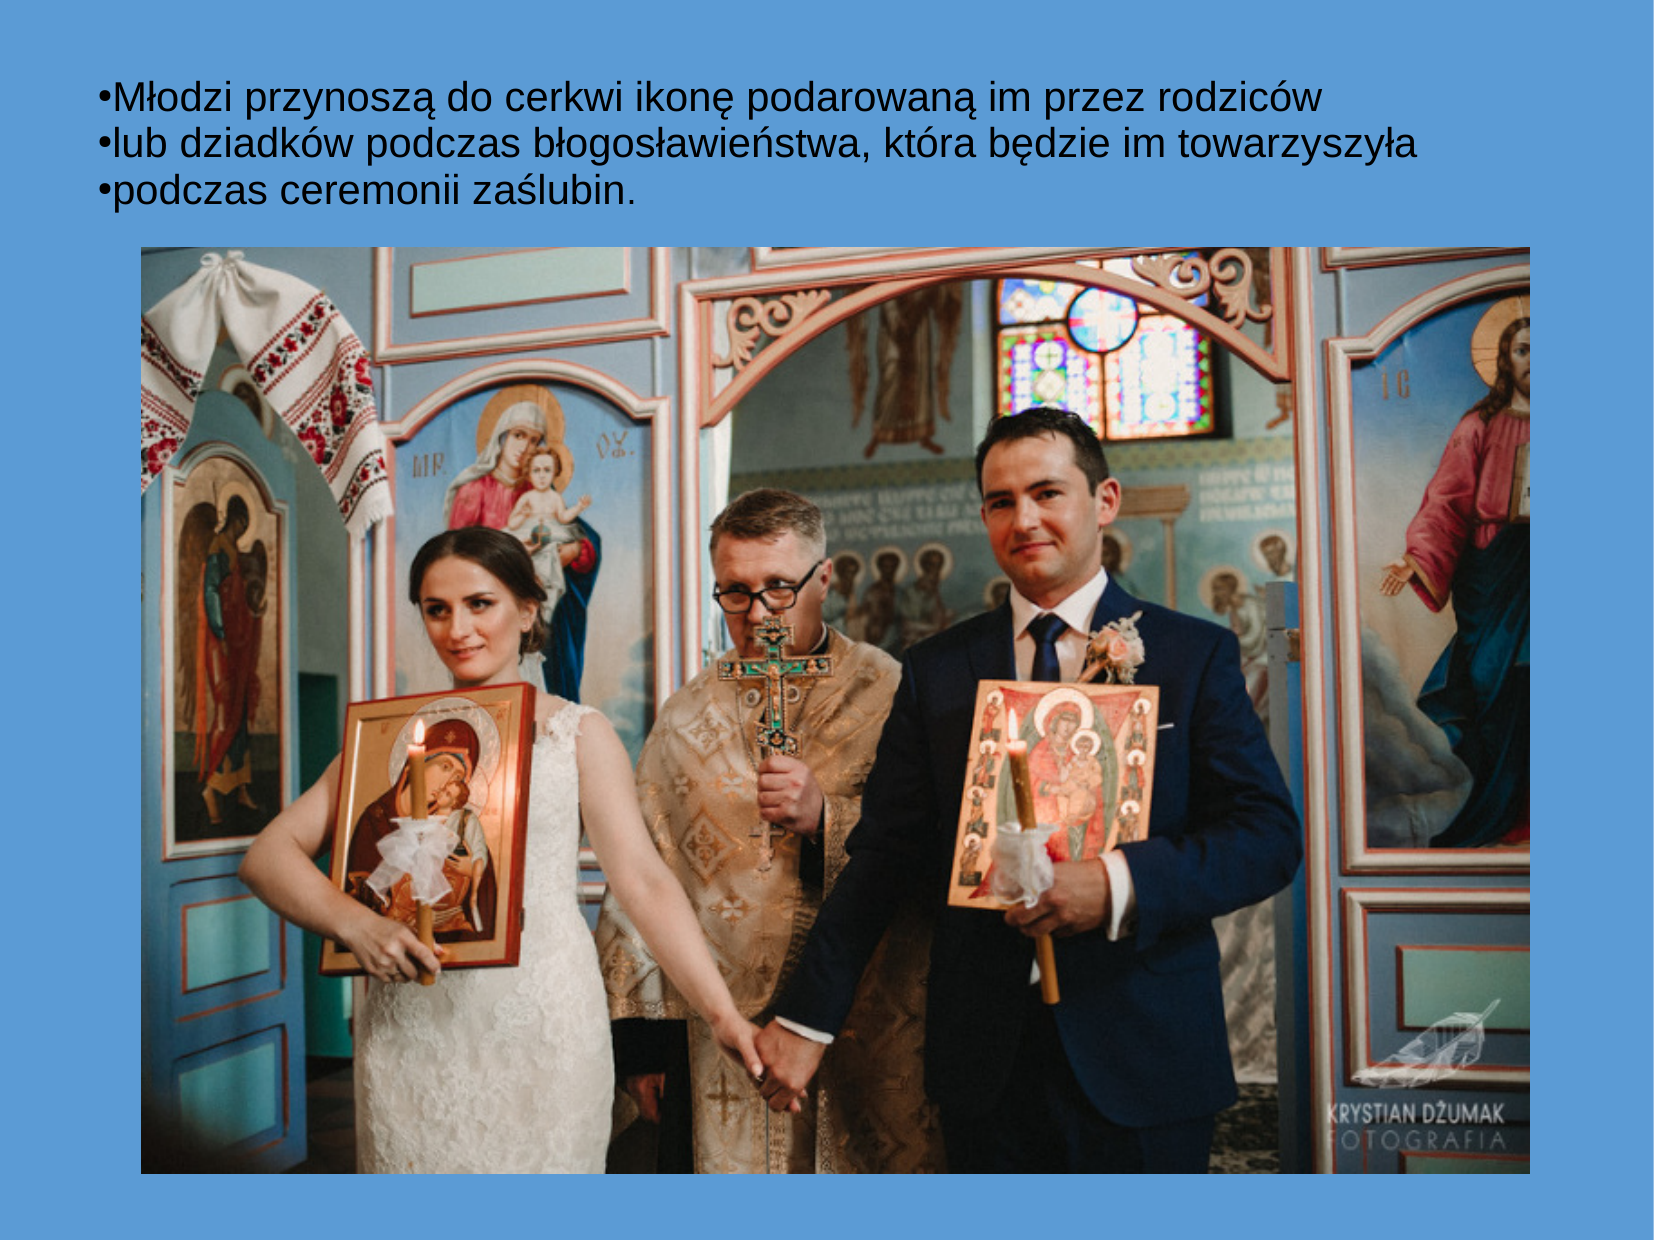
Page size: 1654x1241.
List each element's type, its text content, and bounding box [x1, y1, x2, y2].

picture [141, 247, 1531, 1174]
text_box Młodzi przynoszą do cerkwi ikonę podarowaną im przez rodziców lub dziadków podczas błogosławieństwa, która będzie im towarzyszyła podczas ceremonii zaślubin. [82, 66, 1569, 222]
